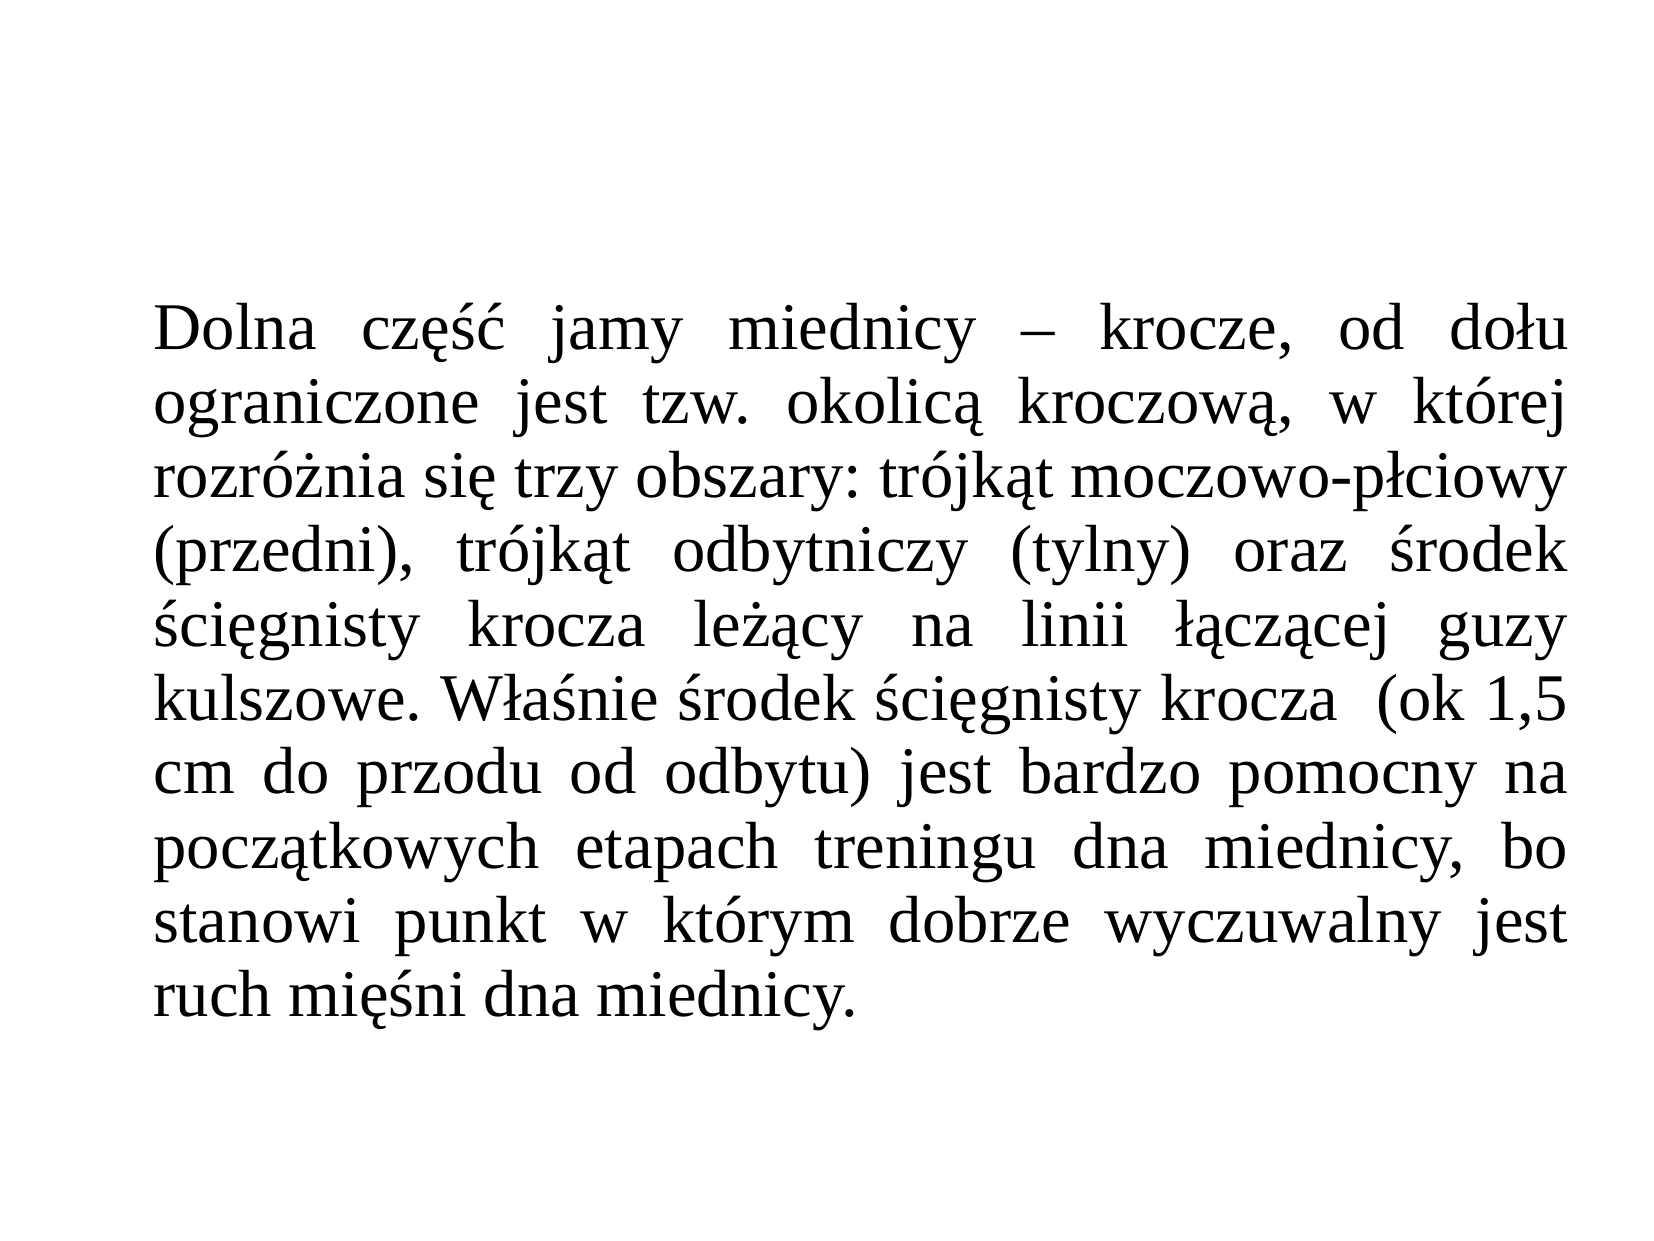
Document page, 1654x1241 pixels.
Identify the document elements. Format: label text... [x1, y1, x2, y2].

list Dolna część jamy miednicy – krocze, od dołu ograniczone jest tzw. okolicą kroczową, w której rozróżnia się trzy obszary: trójkąt moczowo-płciowy (przedni), trójkąt odbytniczy (tylny) oraz środek ścięgnisty krocza leżący na linii łączącej guzy kulszowe. Właśnie środek ścięgnisty krocza (ok 1,5 cm do przodu od odbytu) jest bardzo pomocny na początkowych etapach treningu dna miednicy, bo stanowi punkt w którym dobrze wyczuwalny jest ruch mięśni dna miednicy. [82, 290, 1571, 1109]
